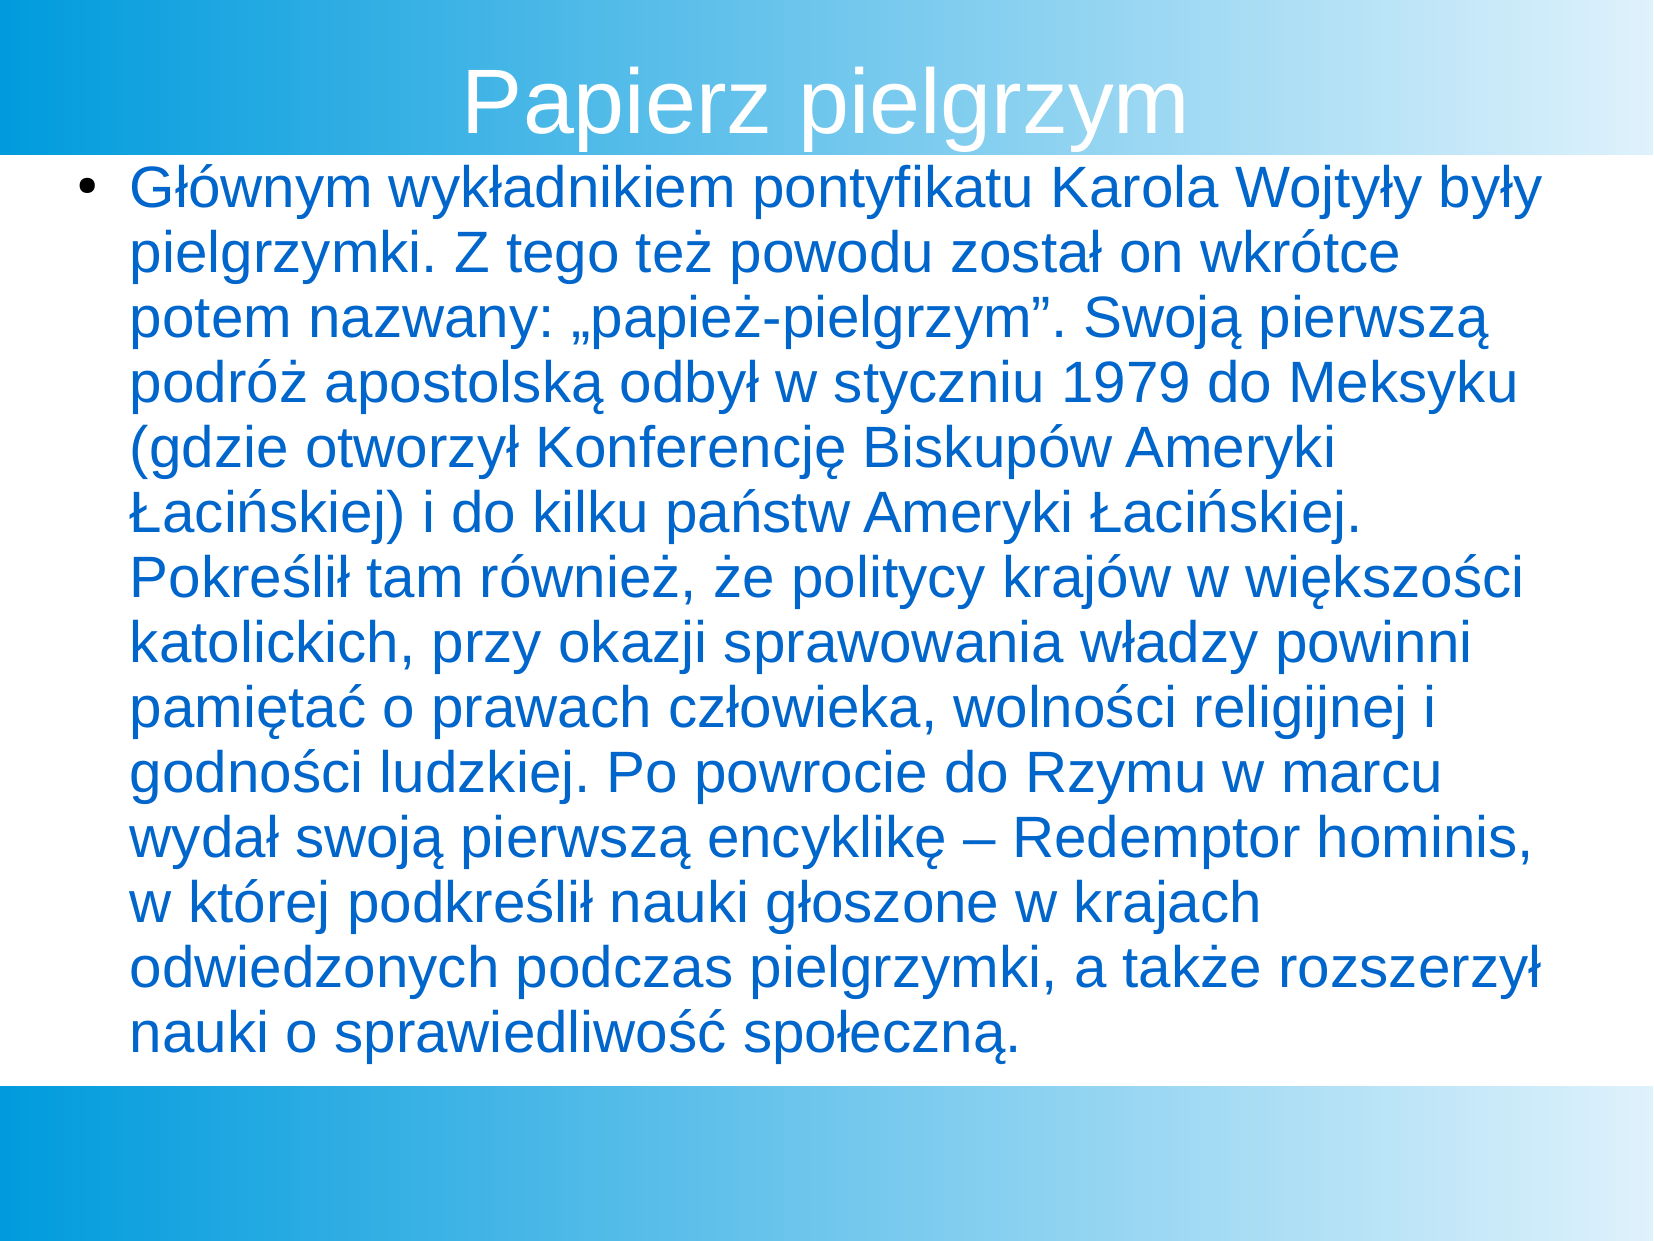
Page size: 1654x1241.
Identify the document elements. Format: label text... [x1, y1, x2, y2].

title Papierz pielgrzym [82, 49, 1571, 155]
list Głównym wykładnikiem pontyfikatu Karola Wojtyły były pielgrzymki. Z tego też powodu został on wkrótce potem nazwany: „papież-pielgrzym”. Swoją pierwszą podróż apostolską odbył w styczniu 1979 do Meksyku (gdzie otworzył Konferencję Biskupów Ameryki Łacińskiej) i do kilku państw Ameryki Łacińskiej. Pokreślił tam również, że politycy krajów w większości katolickich, przy okazji sprawowania władzy powinni pamiętać o prawach człowieka, wolności religijnej i godności ludzkiej. Po powrocie do Rzymu w marcu wydał swoją pierwszą encyklikę – Redemptor hominis, w której podkreślił nauki głoszone w krajach odwiedzonych podczas pielgrzymki, a także rozszerzył nauki o sprawiedliwość społeczną. [59, 154, 1548, 875]
